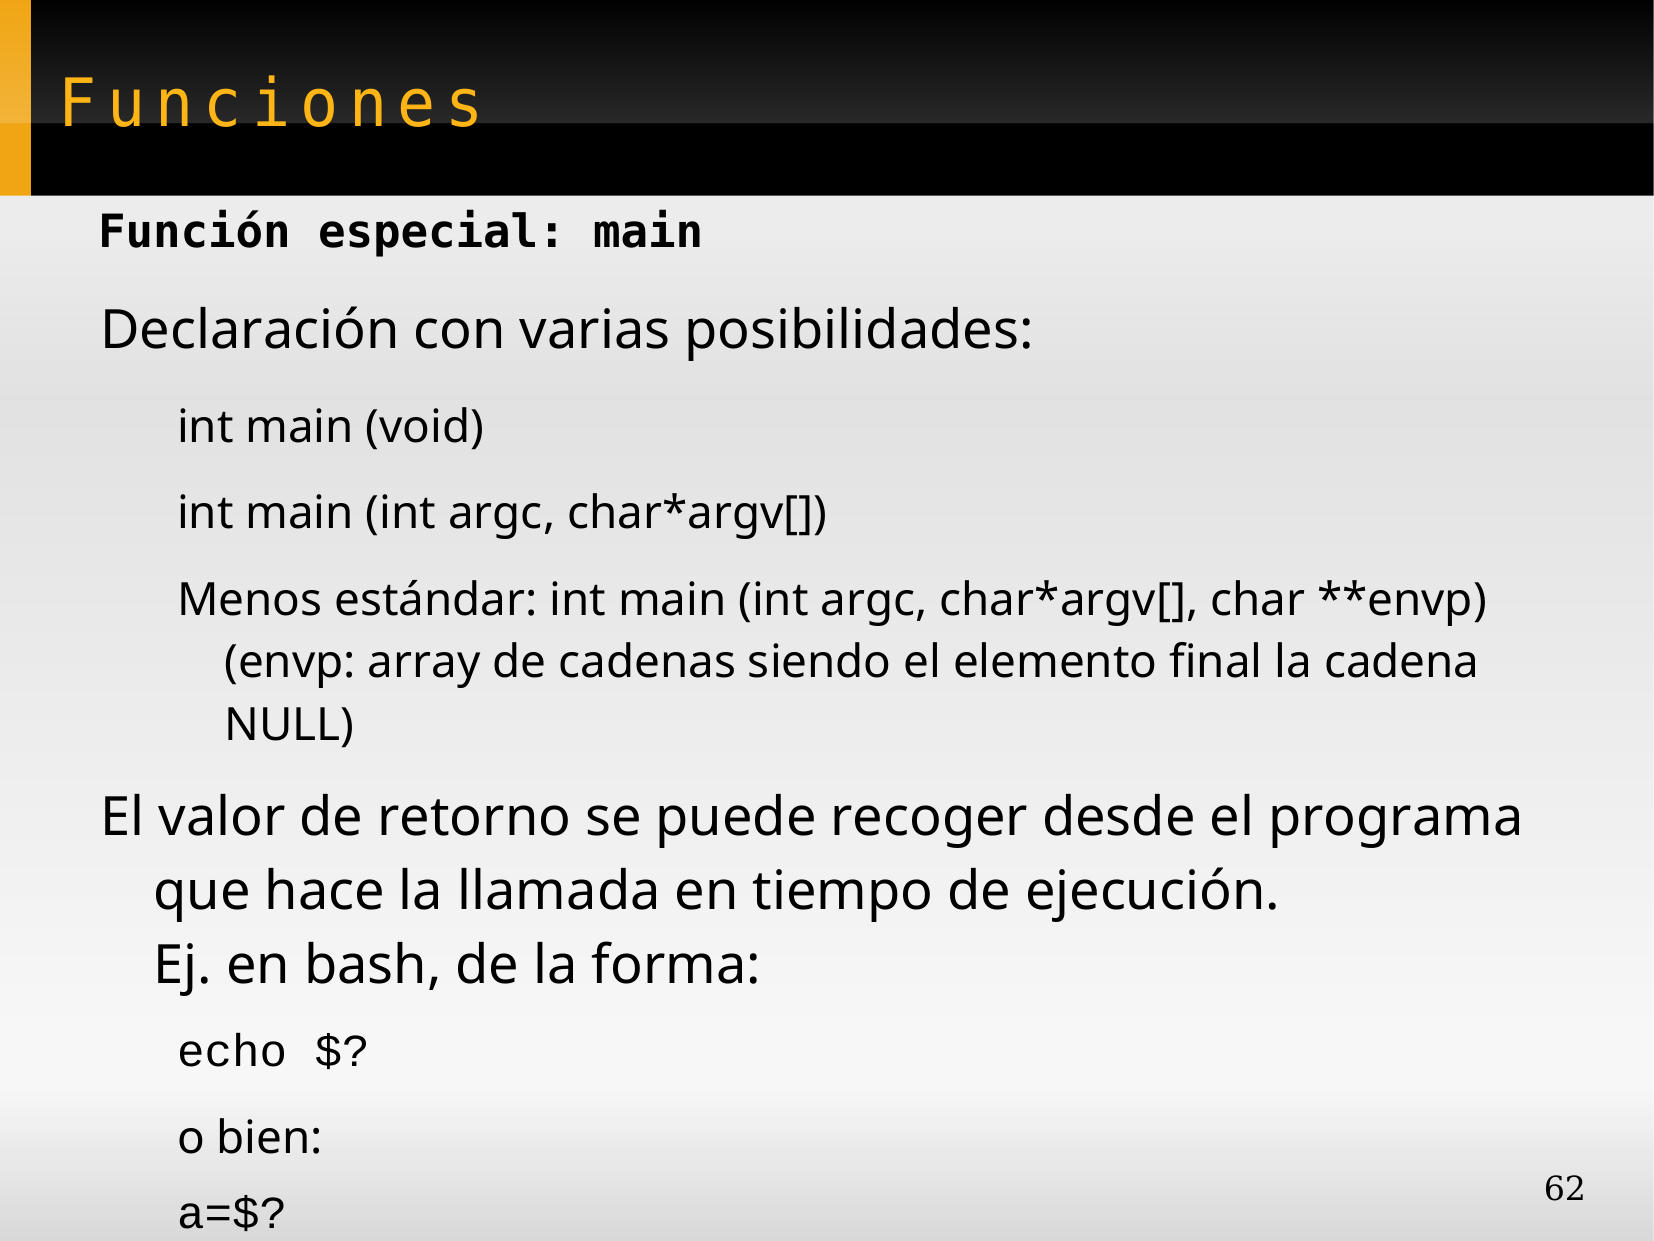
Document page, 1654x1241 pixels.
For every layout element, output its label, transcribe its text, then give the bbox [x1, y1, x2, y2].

list Declaración con varias posibilidades: int main (void) int main (int argc, char*argv[]) Menos estándar: int main (int argc, char*argv[], char **envp) (envp: array de cadenas siendo el elemento final la cadena NULL) El valor de retorno se puede recoger desde el programa que hace la llamada en tiempo de ejecución. Ej. en bash, de la forma: echo $? o bien: a=$? echo $a [82, 290, 1571, 1184]
title Funciones [59, 29, 1595, 178]
picture [0, 0, 1654, 1241]
text_box Función especial: main [83, 197, 718, 266]
